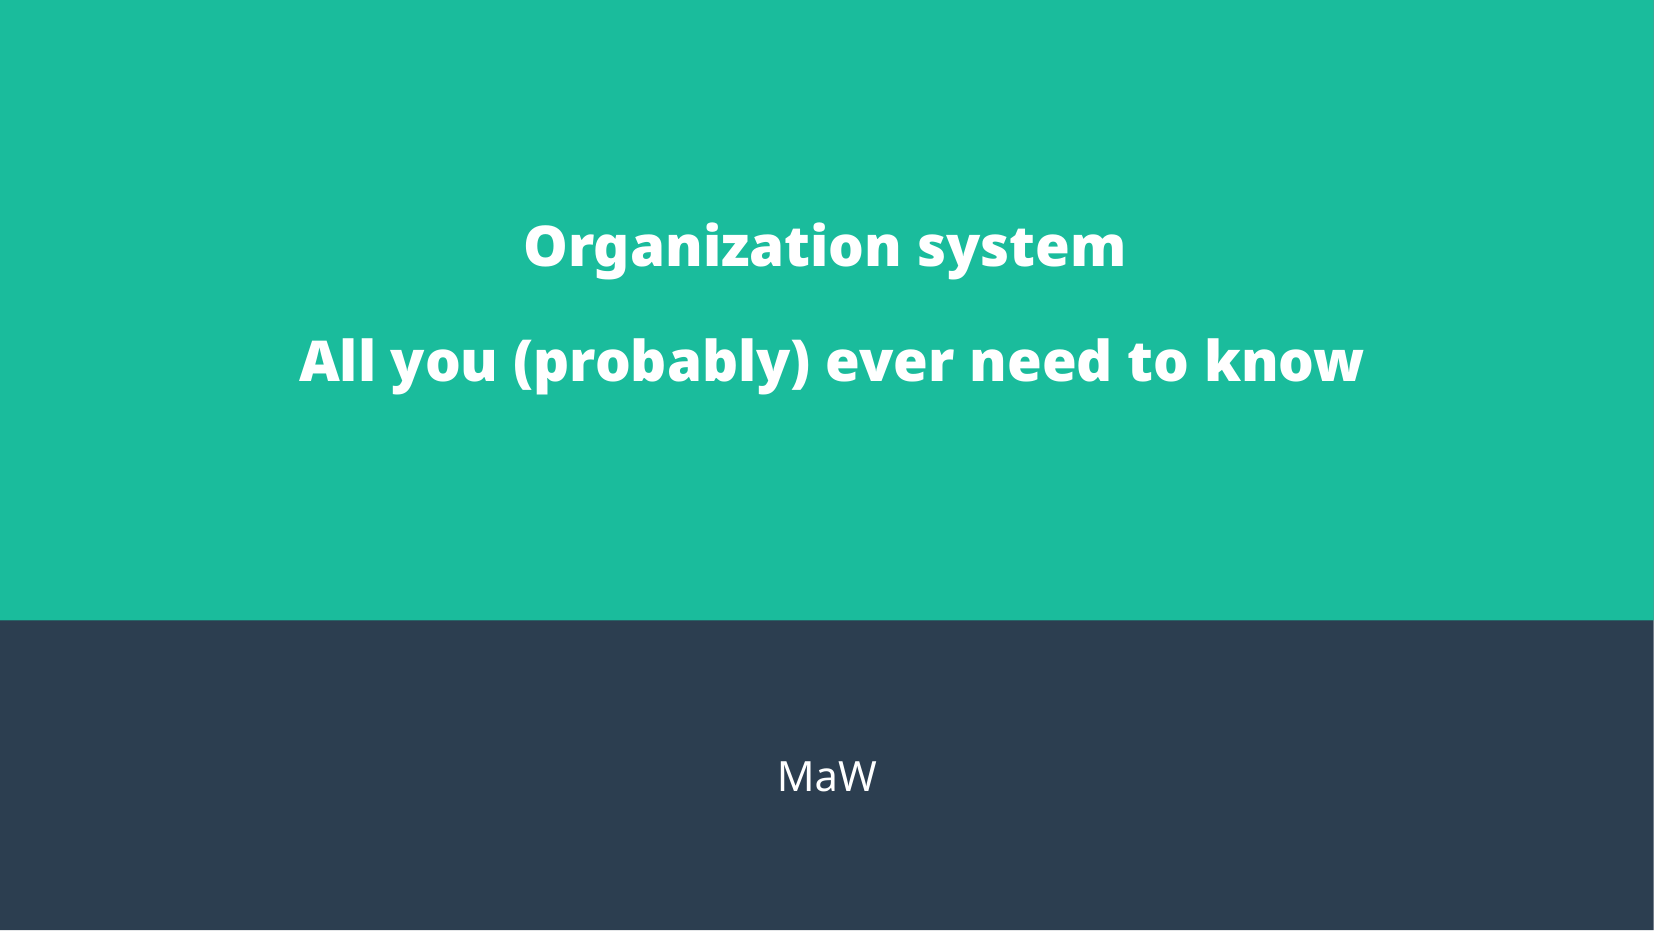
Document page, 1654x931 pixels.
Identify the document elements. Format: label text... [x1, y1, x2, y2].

subtitle MaW [0, 621, 1654, 931]
title Organization system All you (probably) ever need to know [11, 21, 1654, 621]
